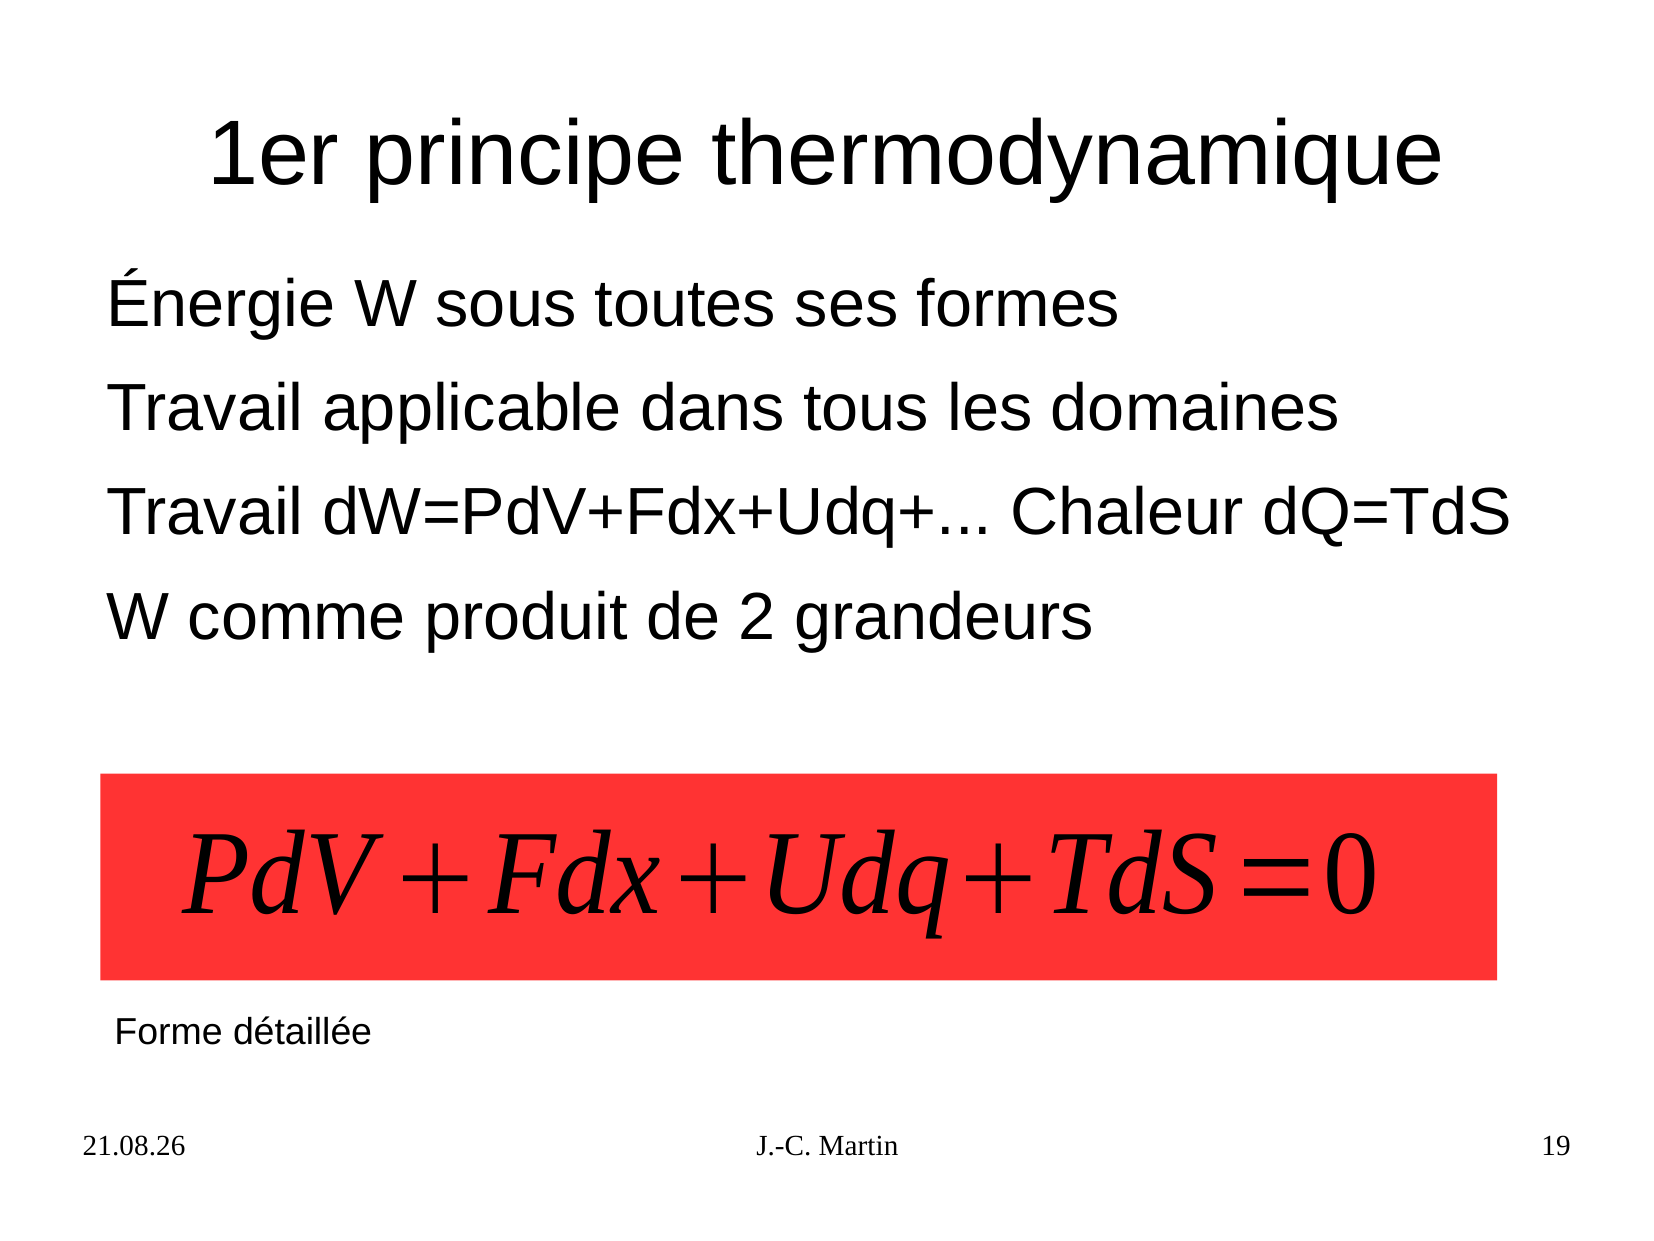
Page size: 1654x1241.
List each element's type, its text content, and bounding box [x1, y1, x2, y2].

title 1er principe thermodynamique [82, 49, 1571, 257]
list Énergie W sous toutes ses formes Travail applicable dans tous les domaines Travail dW=PdV+Fdx+Udq+... Chaleur dQ=TdS W comme produit de 2 grandeurs [88, 265, 1577, 1085]
text_box Forme détaillée [99, 1003, 387, 1065]
chart [147, 807, 1405, 945]
